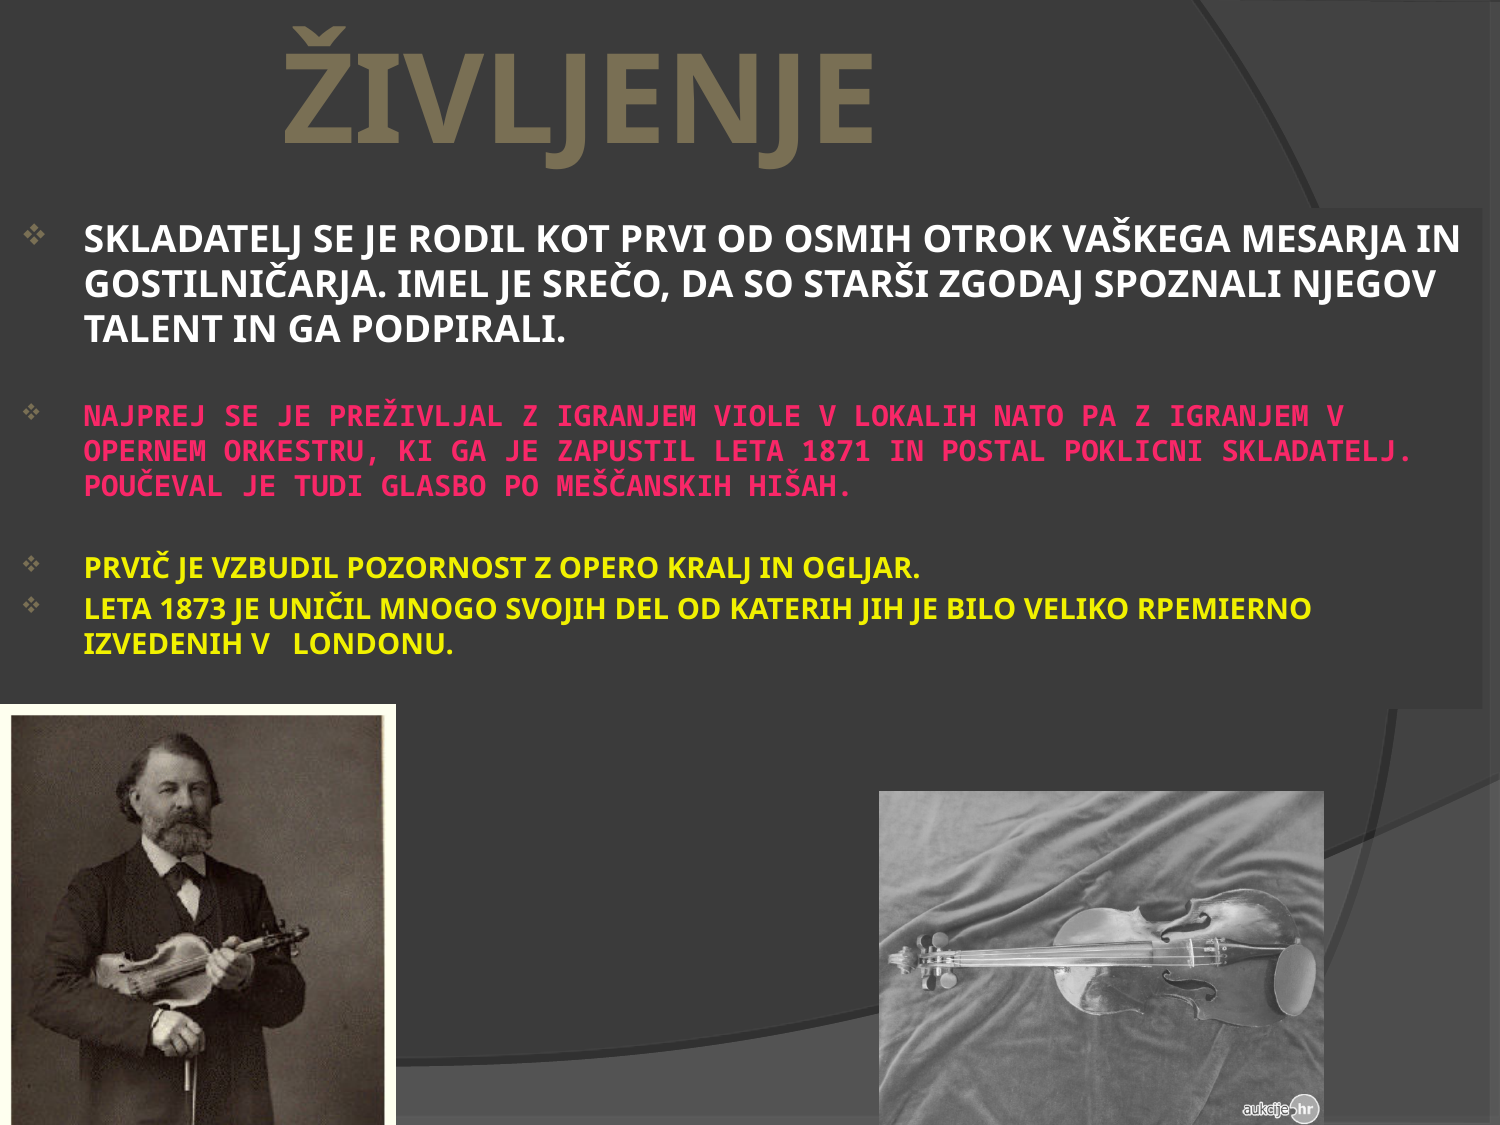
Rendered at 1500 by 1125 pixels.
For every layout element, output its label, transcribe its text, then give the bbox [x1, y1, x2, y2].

title ŽIVLJENJE [275, 0, 1500, 188]
list SKLADATELJ SE JE RODIL KOT PRVI OD OSMIH OTROK VAŠKEGA MESARJA IN GOSTILNIČARJA. IMEL JE SREČO, DA SO STARŠI ZGODAJ SPOZNALI NJEGOV TALENT IN GA PODPIRALI. NAJPREJ SE JE PREŽIVLJAL Z IGRANJEM VIOLE V LOKALIH NATO PA Z IGRANJEM V OPERNEM ORKESTRU, KI GA JE ZAPUSTIL LETA 1871 IN POSTAL POKLICNI SKLADATELJ. POUČEVAL JE TUDI GLASBO PO MEŠČANSKIH HIŠAH. PRVIČ JE VZBUDIL POZORNOST Z OPERO KRALJ IN OGLJAR. LETA 1873 JE UNIČIL MNOGO SVOJIH DEL OD KATERIH JIH JE BILO VELIKO RPEMIERNO IZVEDENIH V LONDONU. [0, 208, 1483, 709]
picture [879, 791, 1324, 1125]
picture [0, 704, 396, 1125]
